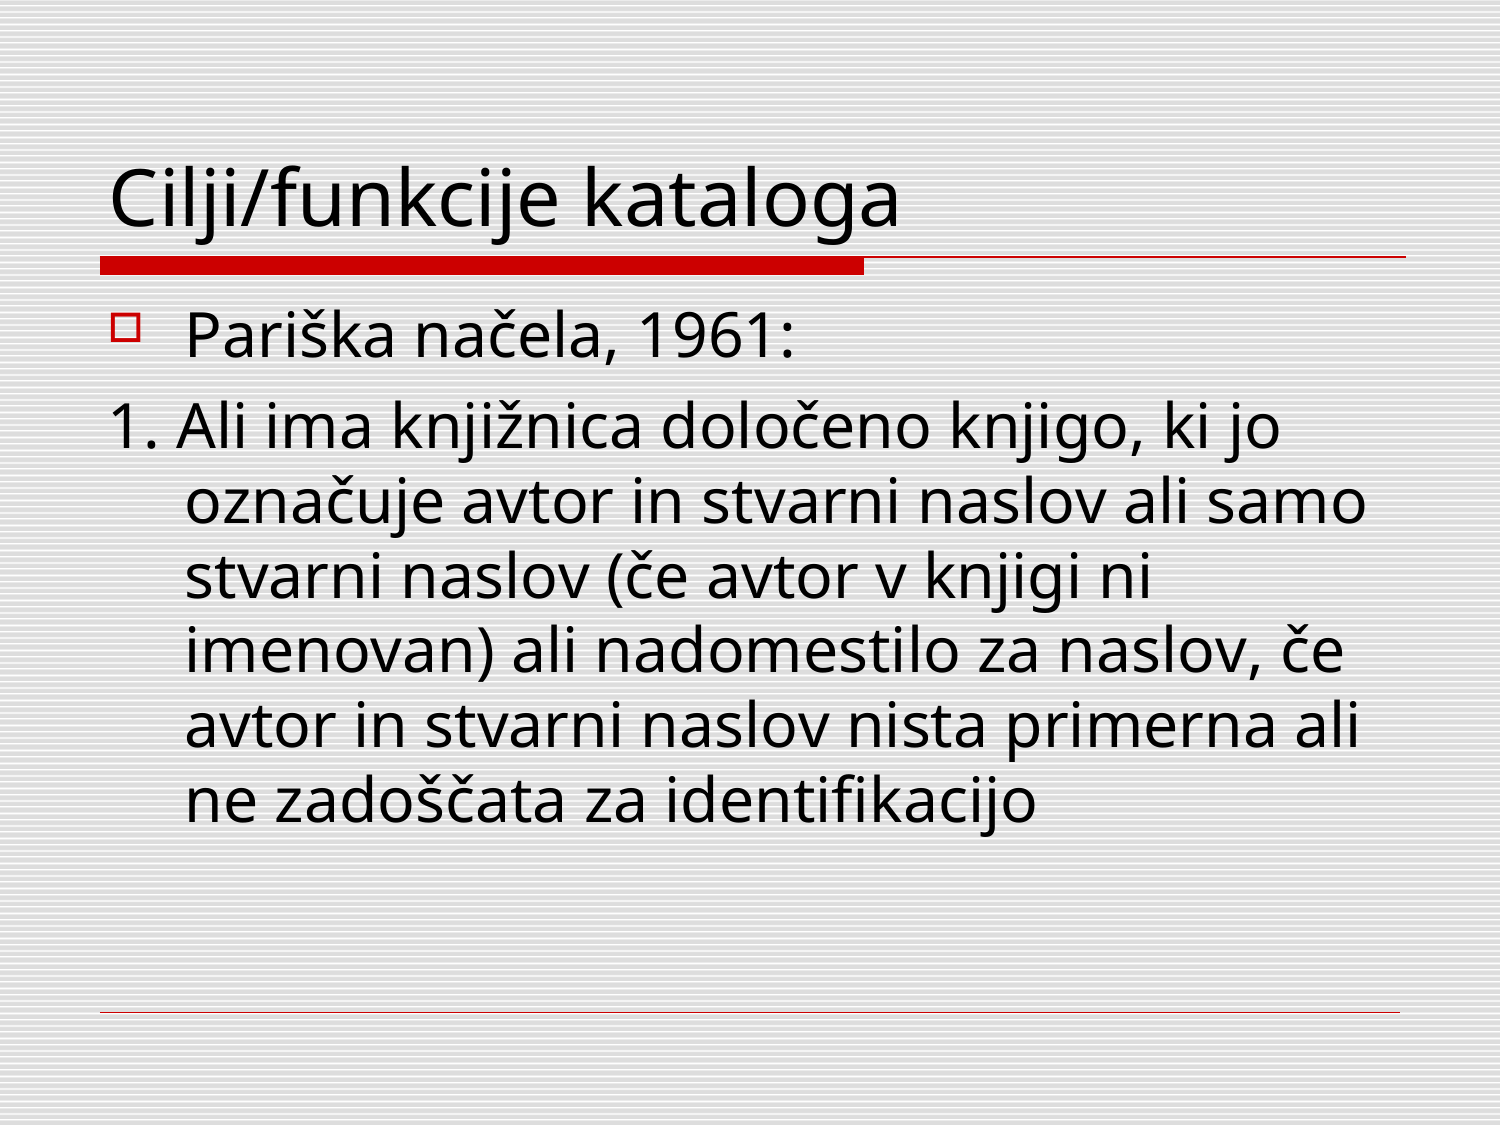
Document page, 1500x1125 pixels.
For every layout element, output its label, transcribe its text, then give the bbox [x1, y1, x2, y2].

picture [0, 0, 1500, 1125]
list Pariška načela, 1961: 1. Ali ima knjižnica določeno knjigo, ki jo označuje avtor in stvarni naslov ali samo stvarni naslov (če avtor v knjigi ni imenovan) ali nadomestilo za naslov, če avtor in stvarni naslov nista primerna ali ne zadoščata za identifikacijo [92, 287, 1406, 988]
title Cilji/funkcije kataloga [94, 49, 1407, 250]
